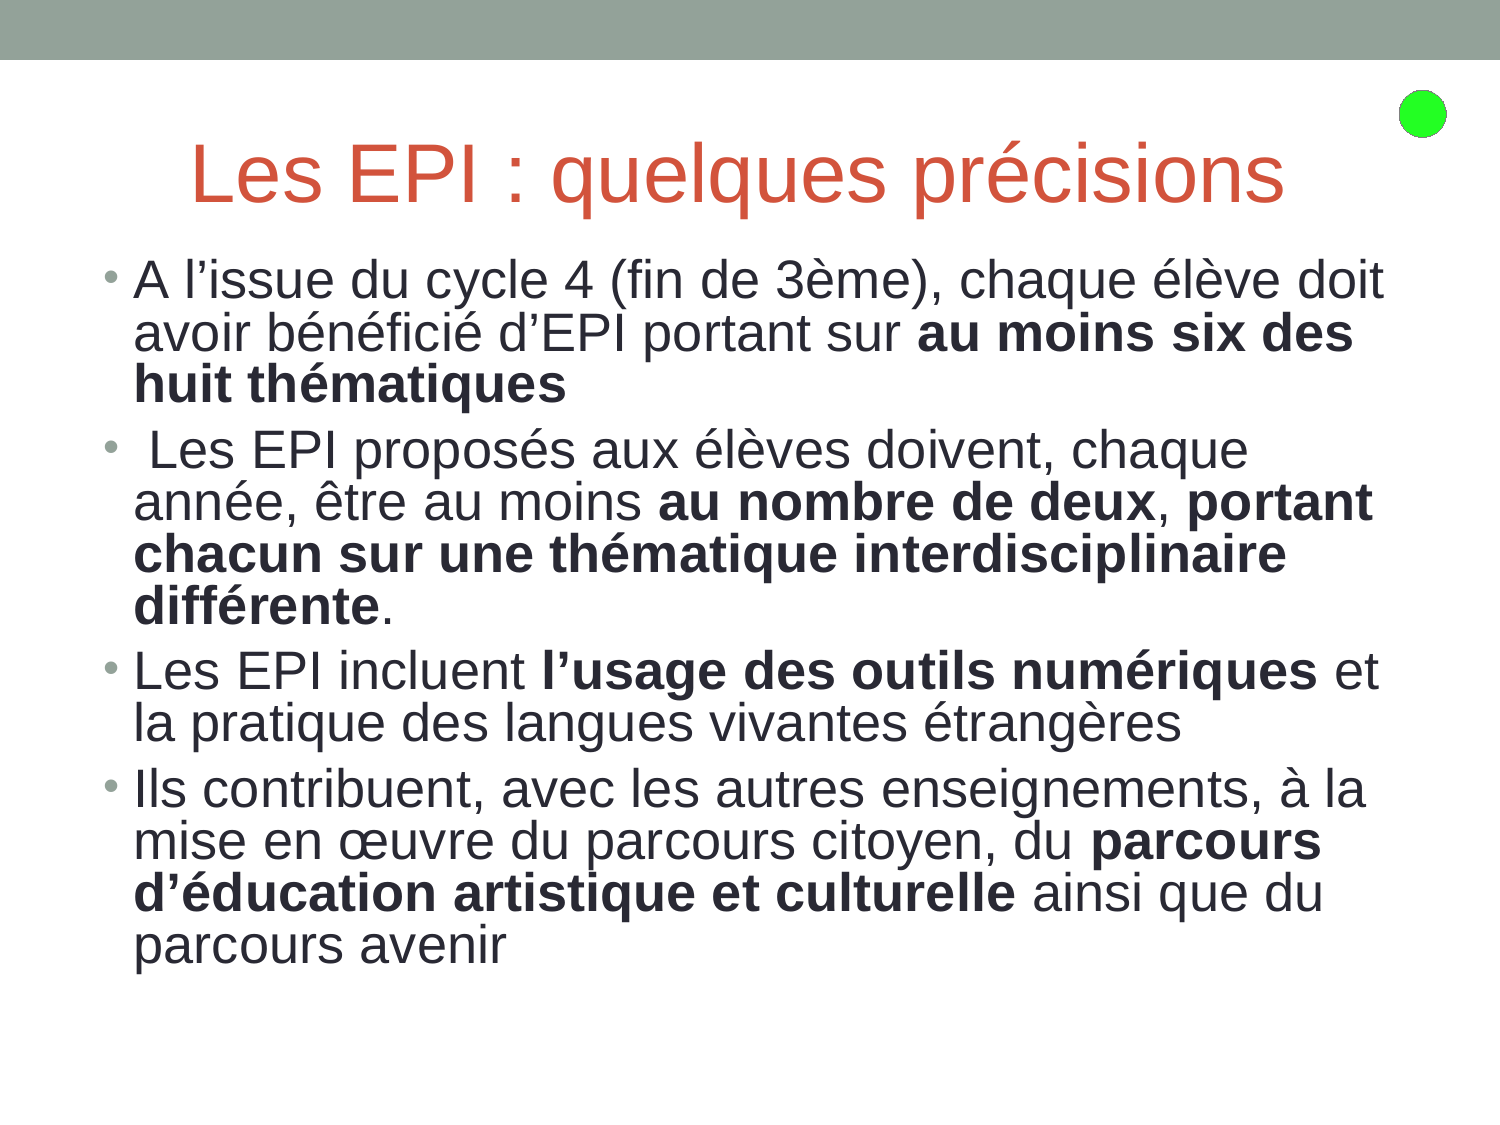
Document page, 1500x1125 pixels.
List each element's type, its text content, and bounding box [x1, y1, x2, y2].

title Les EPI : quelques précisions [75, 87, 1426, 250]
list A l’issue du cycle 4 (fin de 3ème), chaque élève doit avoir bénéficié d’EPI portant sur au moins six des huit thématiques Les EPI proposés aux élèves doivent, chaque année, être au moins au nombre de deux, portant chacun sur une thématique interdisciplinaire différente. Les EPI incluent l’usage des outils numériques et la pratique des langues vivantes étrangères Ils contribuent, avec les autres enseignements, à la mise en œuvre du parcours citoyen, du parcours d’éducation artistique et culturelle ainsi que du parcours avenir [88, 249, 1439, 1024]
